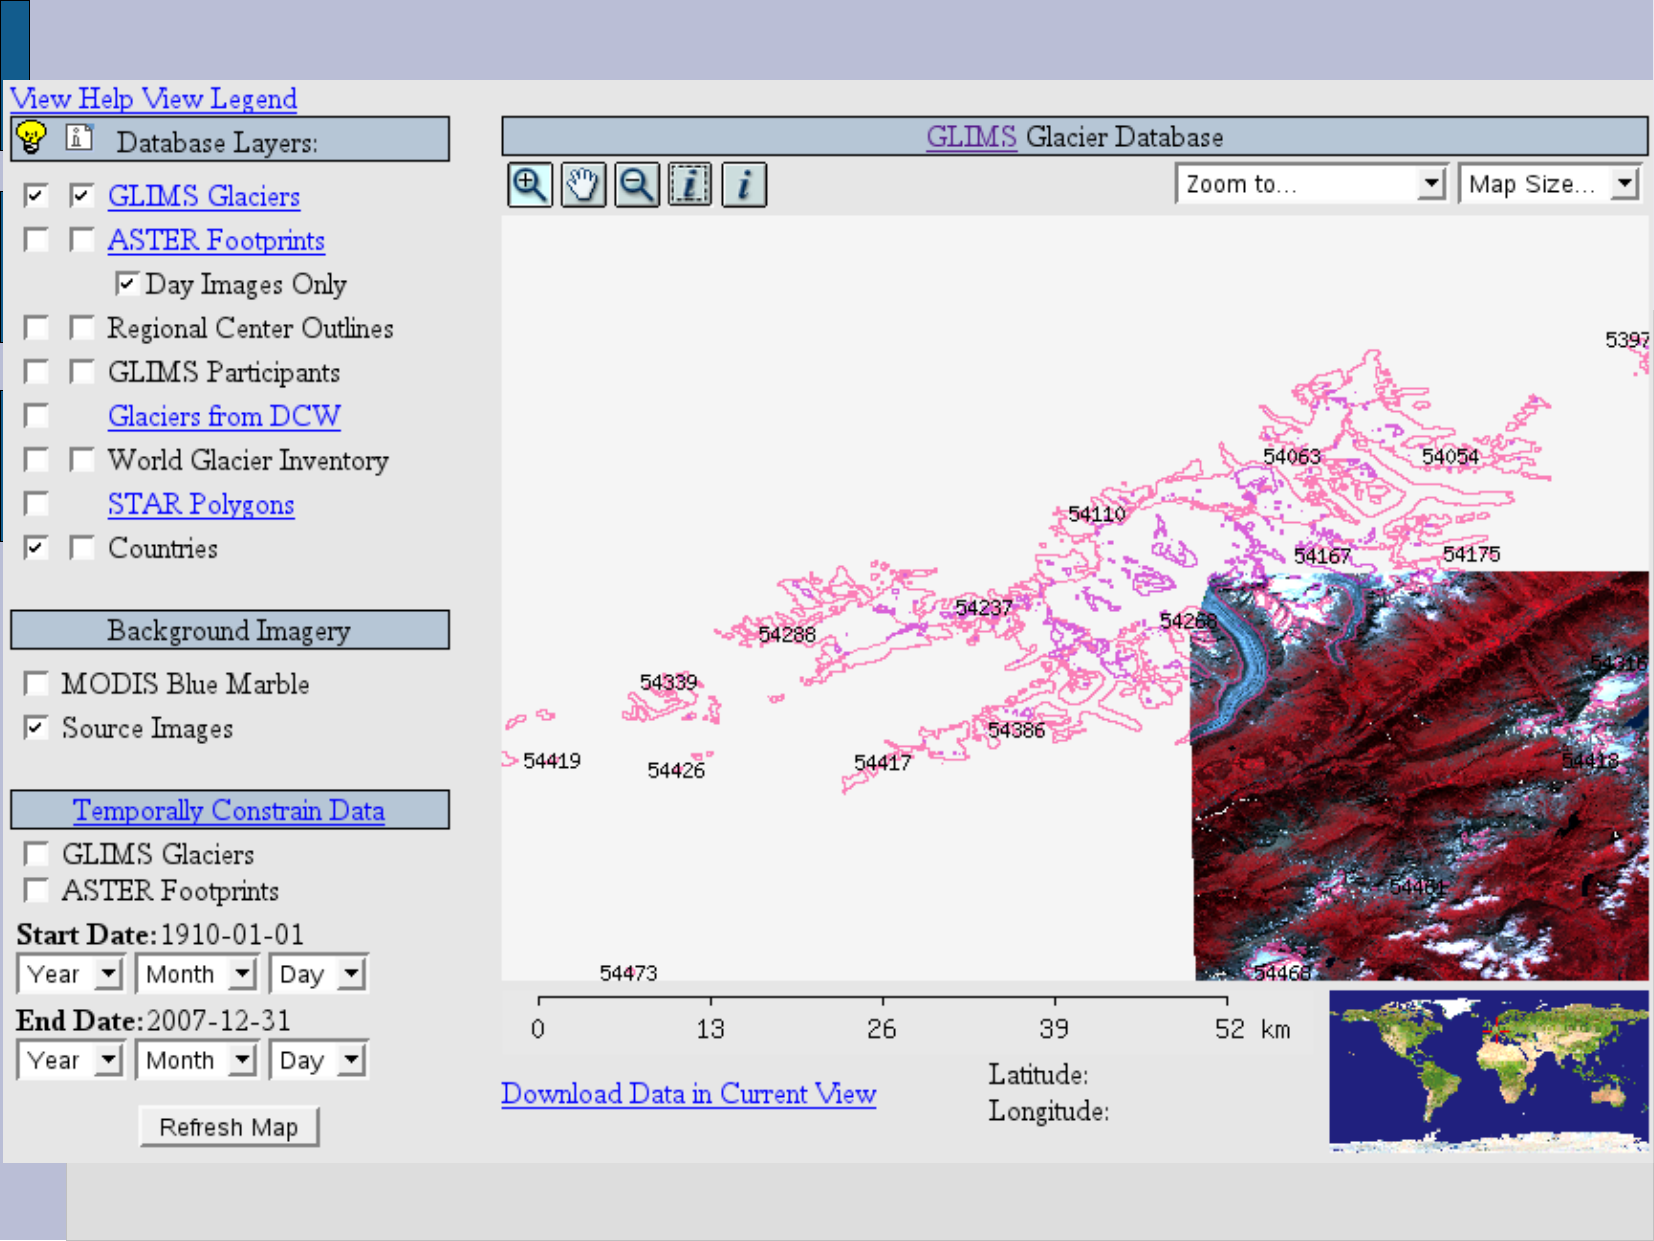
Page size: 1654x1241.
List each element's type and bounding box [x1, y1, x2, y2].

picture [3, 80, 1654, 1163]
